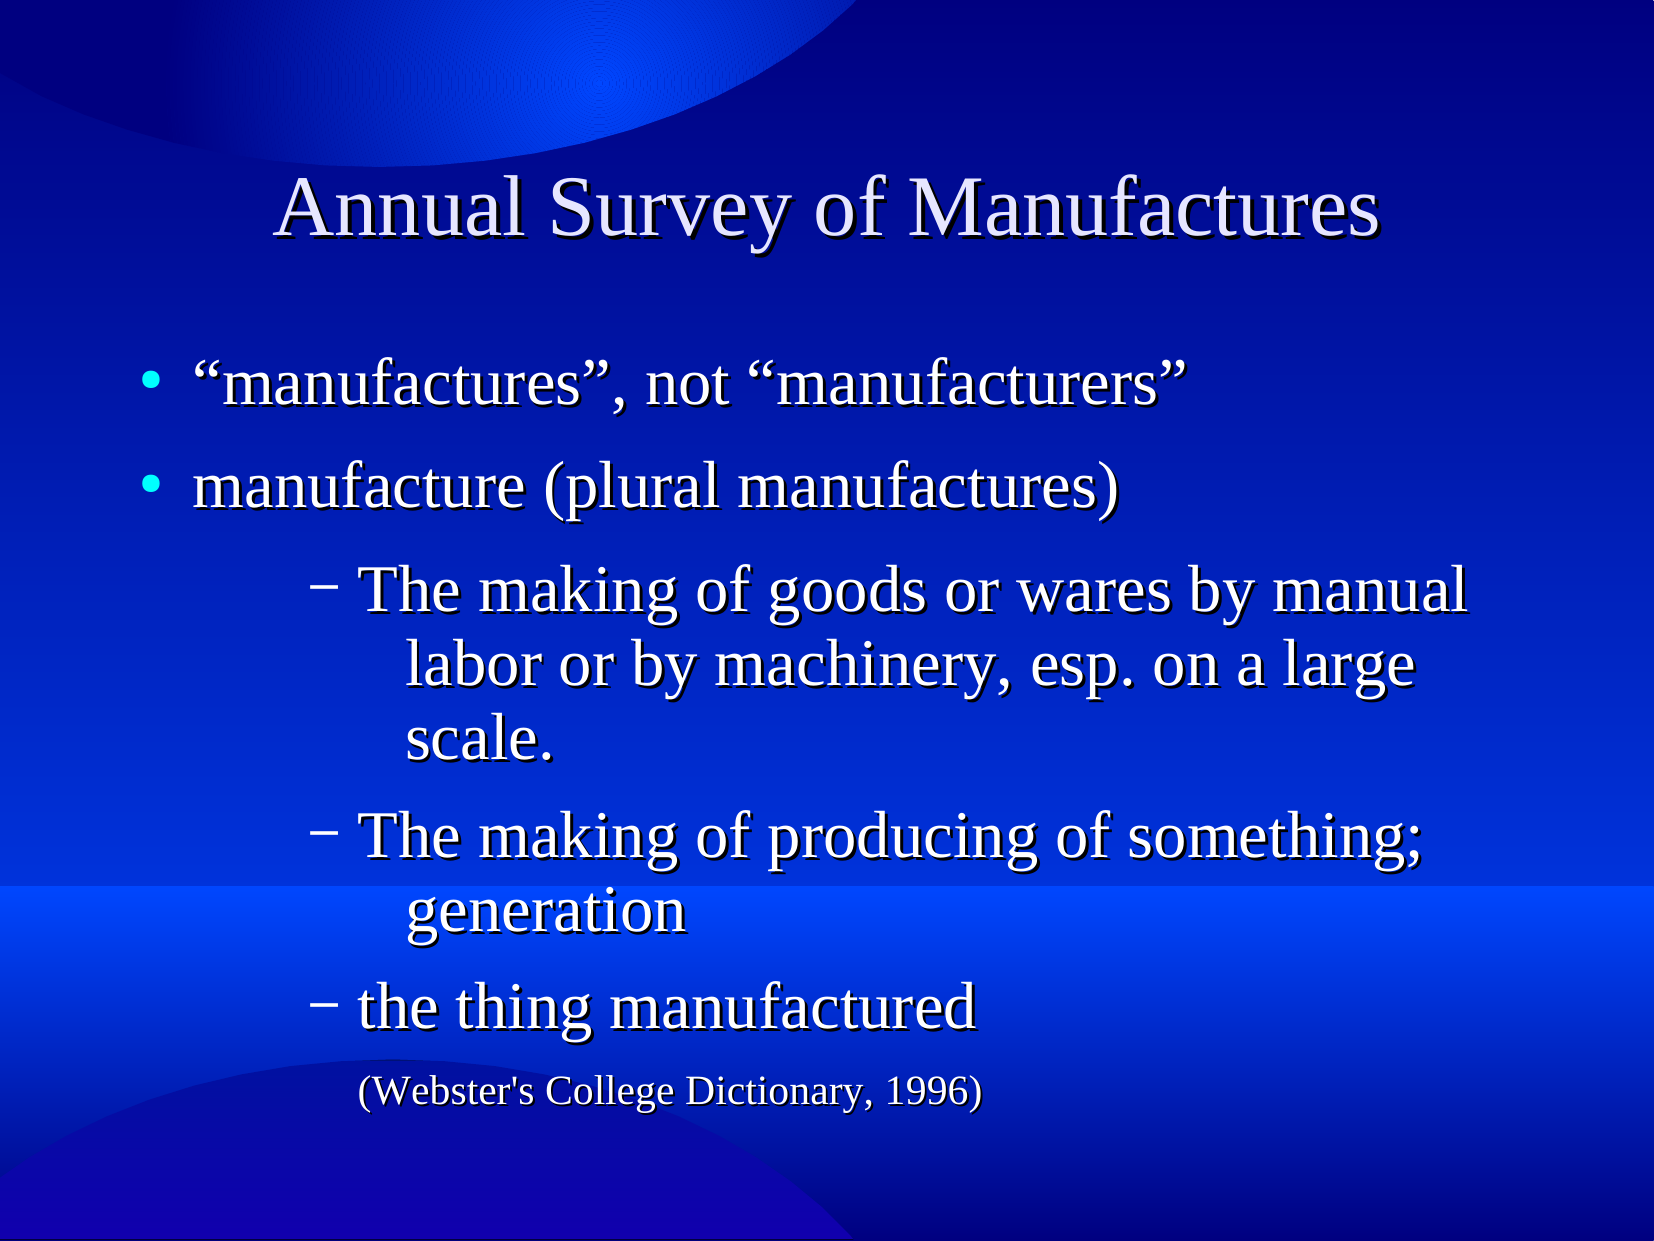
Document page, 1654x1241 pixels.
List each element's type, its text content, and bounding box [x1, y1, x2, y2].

title Annual Survey of Manufactures [121, 102, 1534, 310]
list “manufactures”, not “manufacturers” manufacture (plural manufactures) The making of goods or wares by manual labor or by machinery, esp. on a large scale. The making of producing of something; generation the thing manufactured (Webster's College Dictionary, 1996) [121, 344, 1534, 1241]
